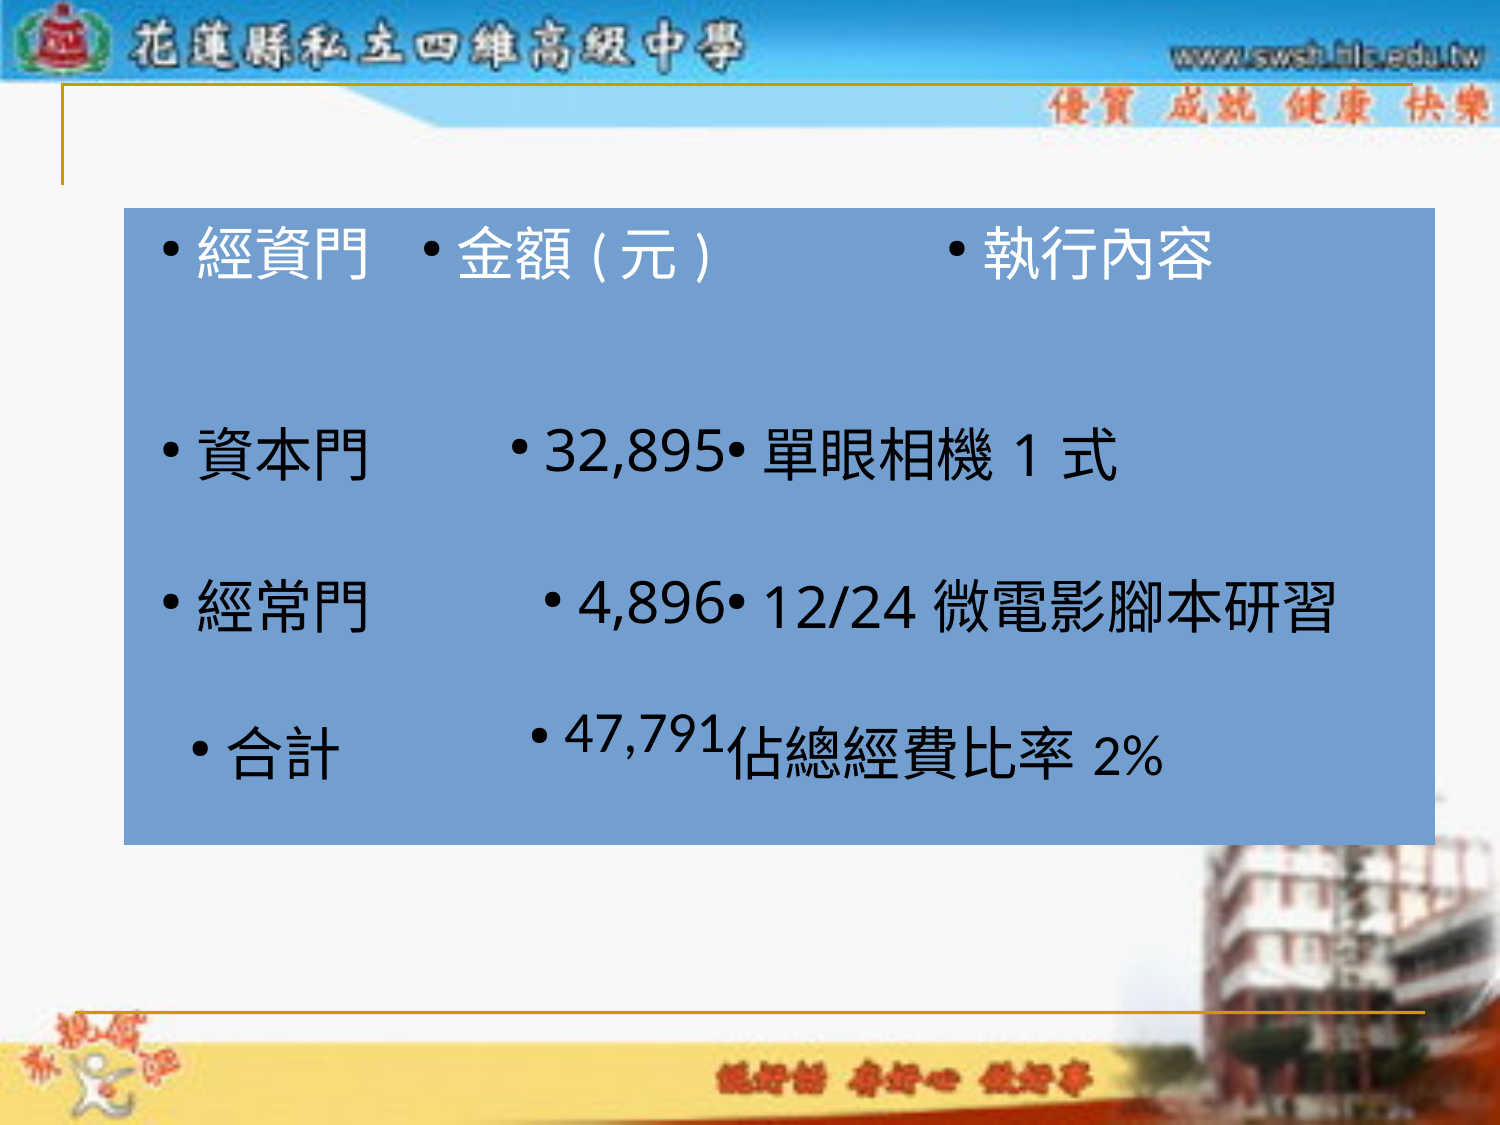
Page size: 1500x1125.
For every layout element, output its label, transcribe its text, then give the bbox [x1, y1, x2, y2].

table_header 執行內容 [726, 208, 1435, 409]
table_header 經資門 [124, 208, 407, 409]
table_cell 12/24微電影腳本研習 [726, 562, 1435, 708]
table_cell 單眼相機1式 [726, 409, 1435, 562]
table_cell 佔總經費比率2% [726, 708, 1435, 845]
table_cell 經常門 [124, 562, 407, 708]
text_box [1080, 1023, 1431, 1099]
table_cell 47,791 [407, 708, 726, 845]
table_cell 合計 [124, 708, 407, 845]
table_cell 資本門 [124, 409, 407, 562]
table_cell 4,896 [407, 562, 726, 708]
text_box P55 [0, 1023, 262, 1099]
table_cell 32,895 [407, 409, 726, 562]
table_header 金額(元) [407, 208, 726, 409]
